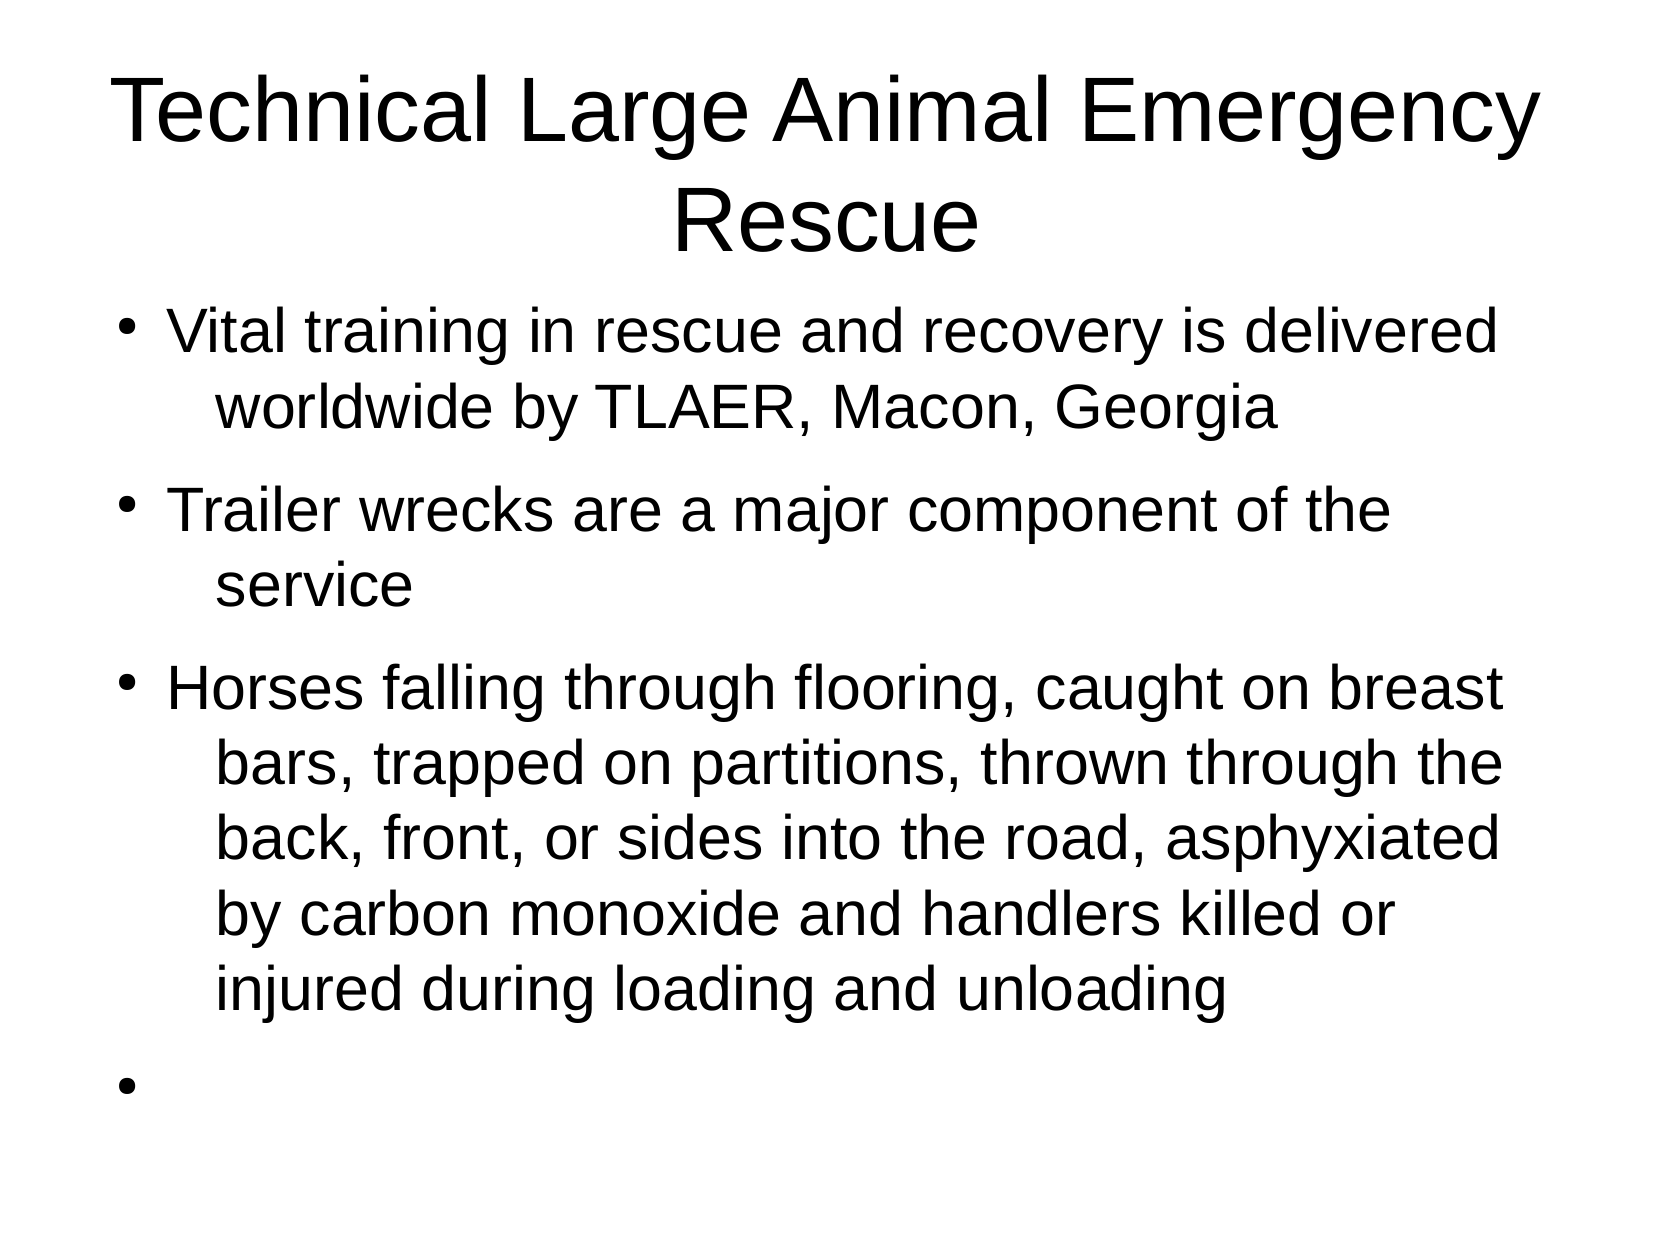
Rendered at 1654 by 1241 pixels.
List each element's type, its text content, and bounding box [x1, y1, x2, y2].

title Technical Large Animal Emergency Rescue [82, 49, 1571, 257]
list Vital training in rescue and recovery is delivered worldwide by TLAER, Macon, Georgia Trailer wrecks are a major component of the service Horses falling through flooring, caught on breast bars, trapped on partitions, thrown through the back, front, or sides into the road, asphyxiated by carbon monoxide and handlers killed or injured during loading and unloading [82, 290, 1571, 1127]
